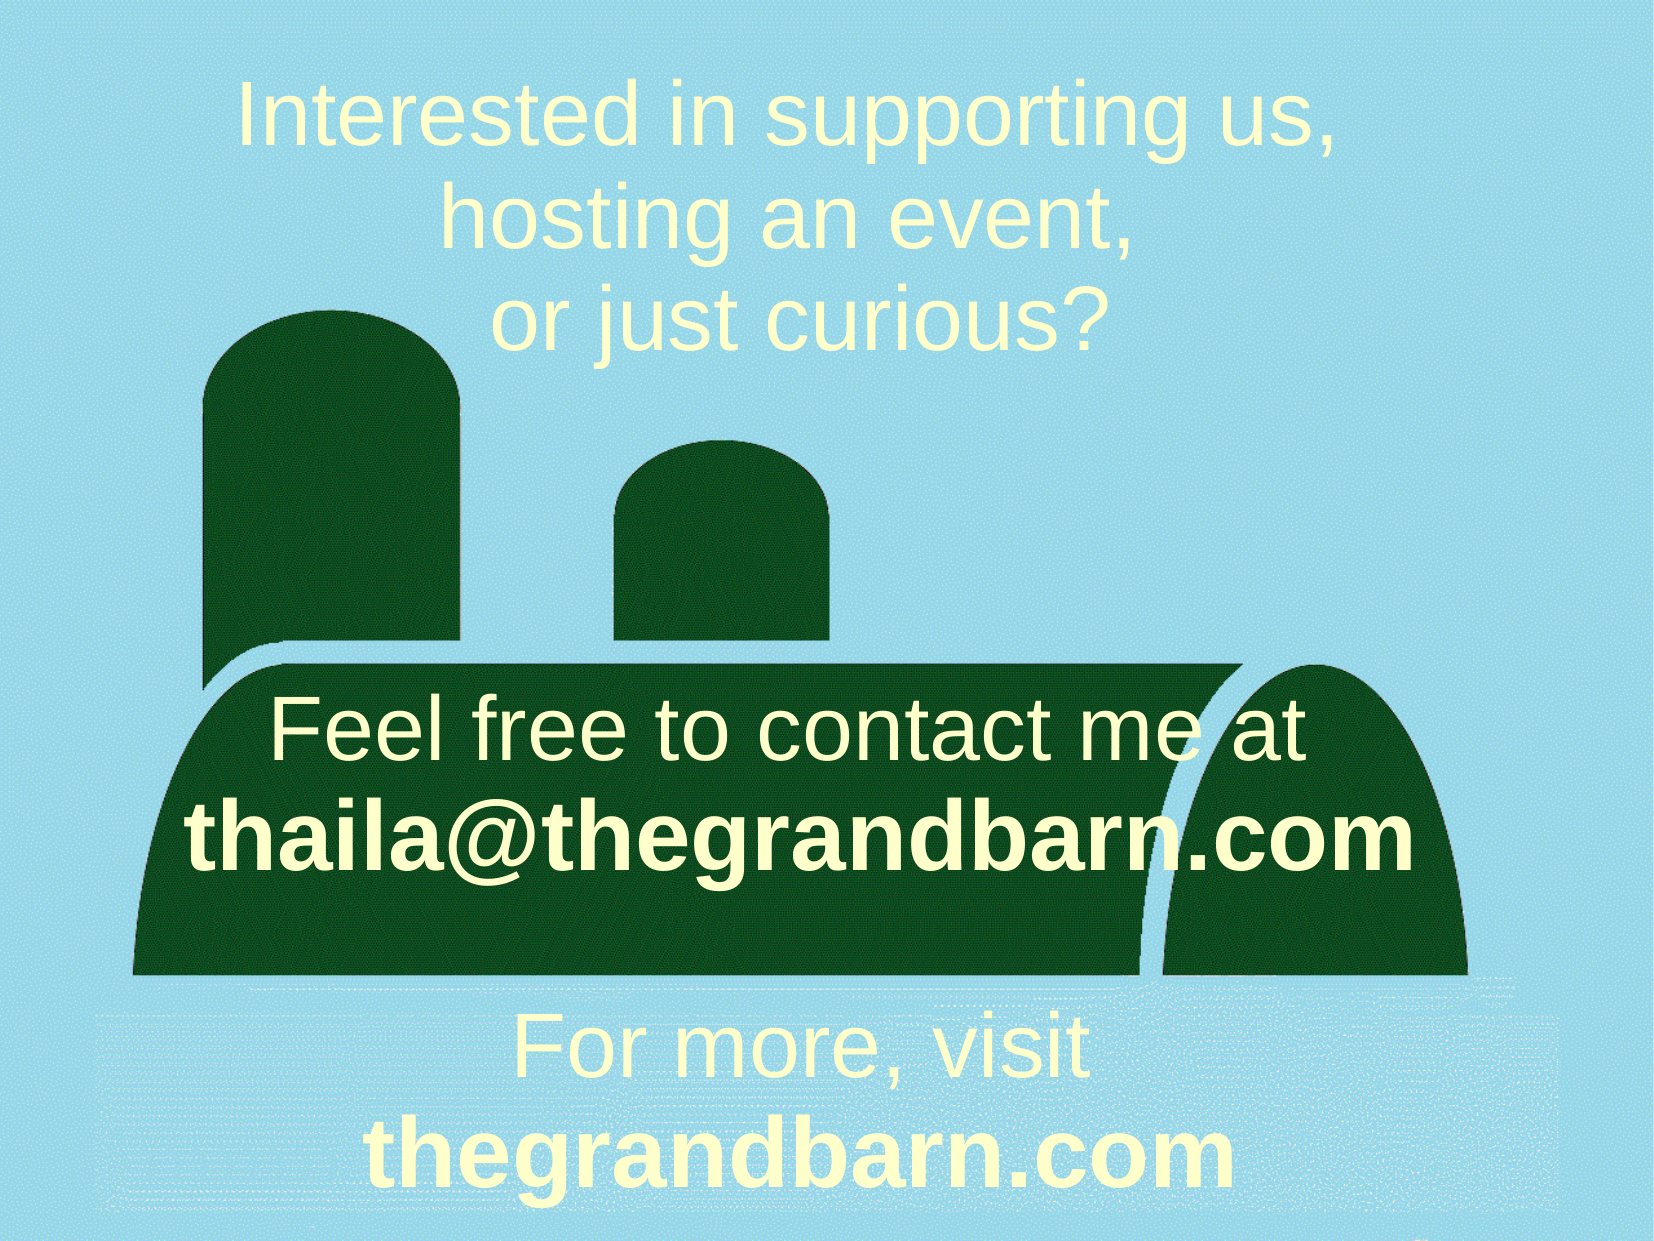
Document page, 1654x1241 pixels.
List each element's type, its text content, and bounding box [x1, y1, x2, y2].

picture [0, 0, 1654, 1241]
text_box Interested in supporting us, hosting an event, or just curious? Feel free to contact me at thaila@thegrandbarn.com For more, visit thegrandbarn.com [75, 55, 1527, 1217]
